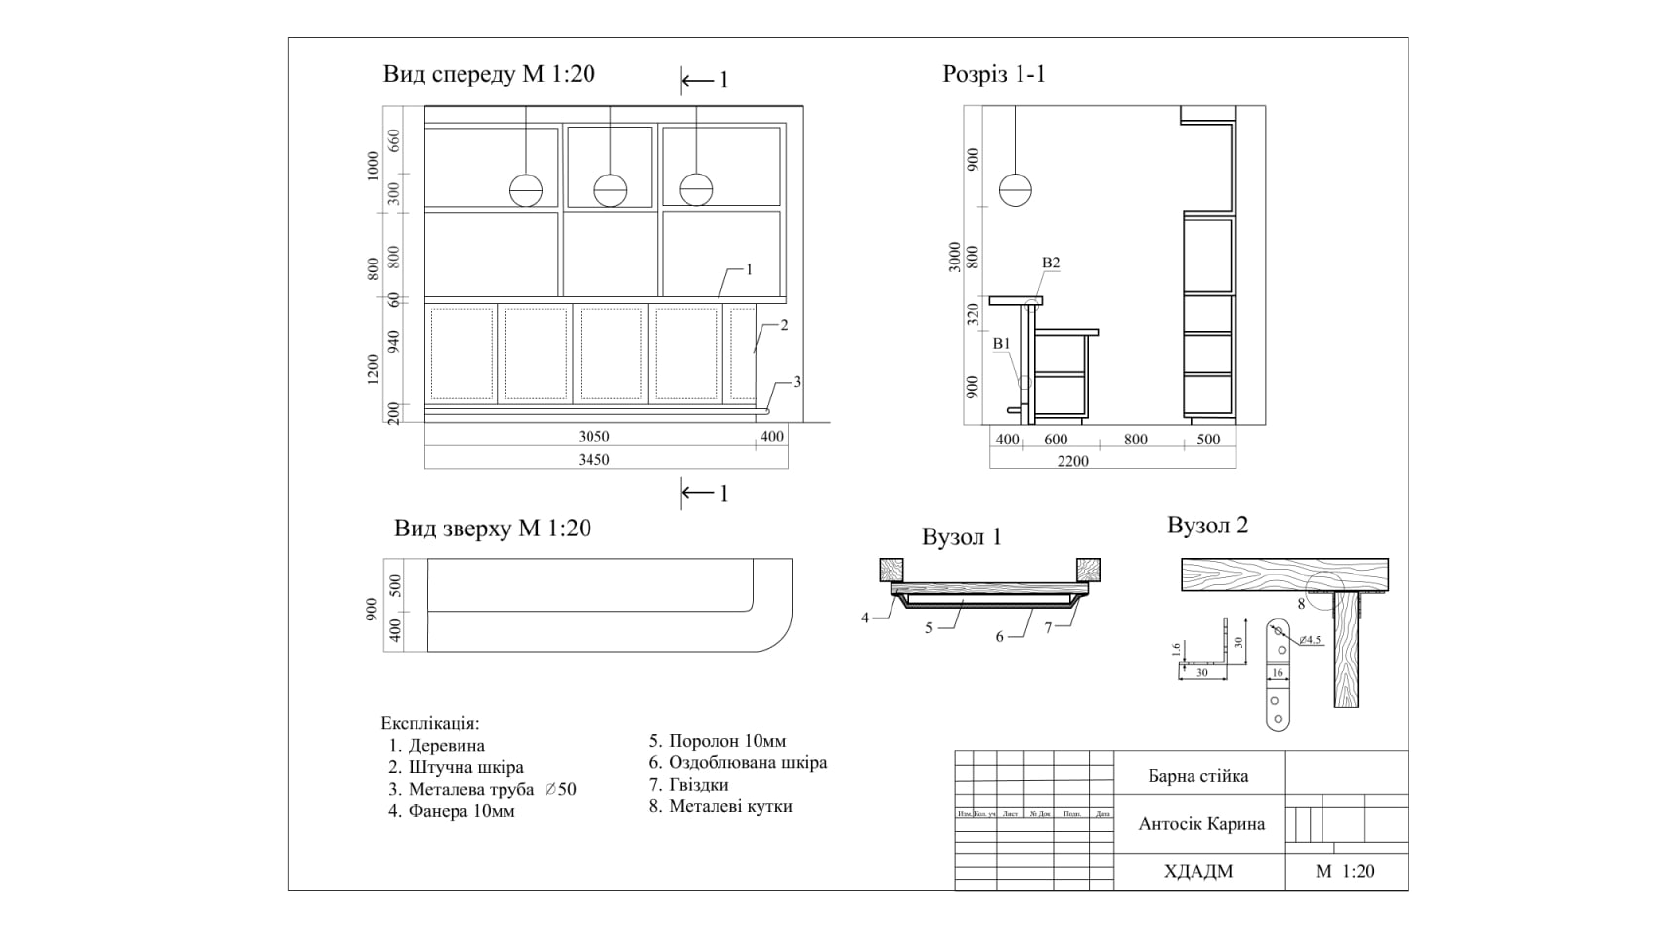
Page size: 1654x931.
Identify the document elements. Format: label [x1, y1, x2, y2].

picture [201, 0, 1452, 929]
